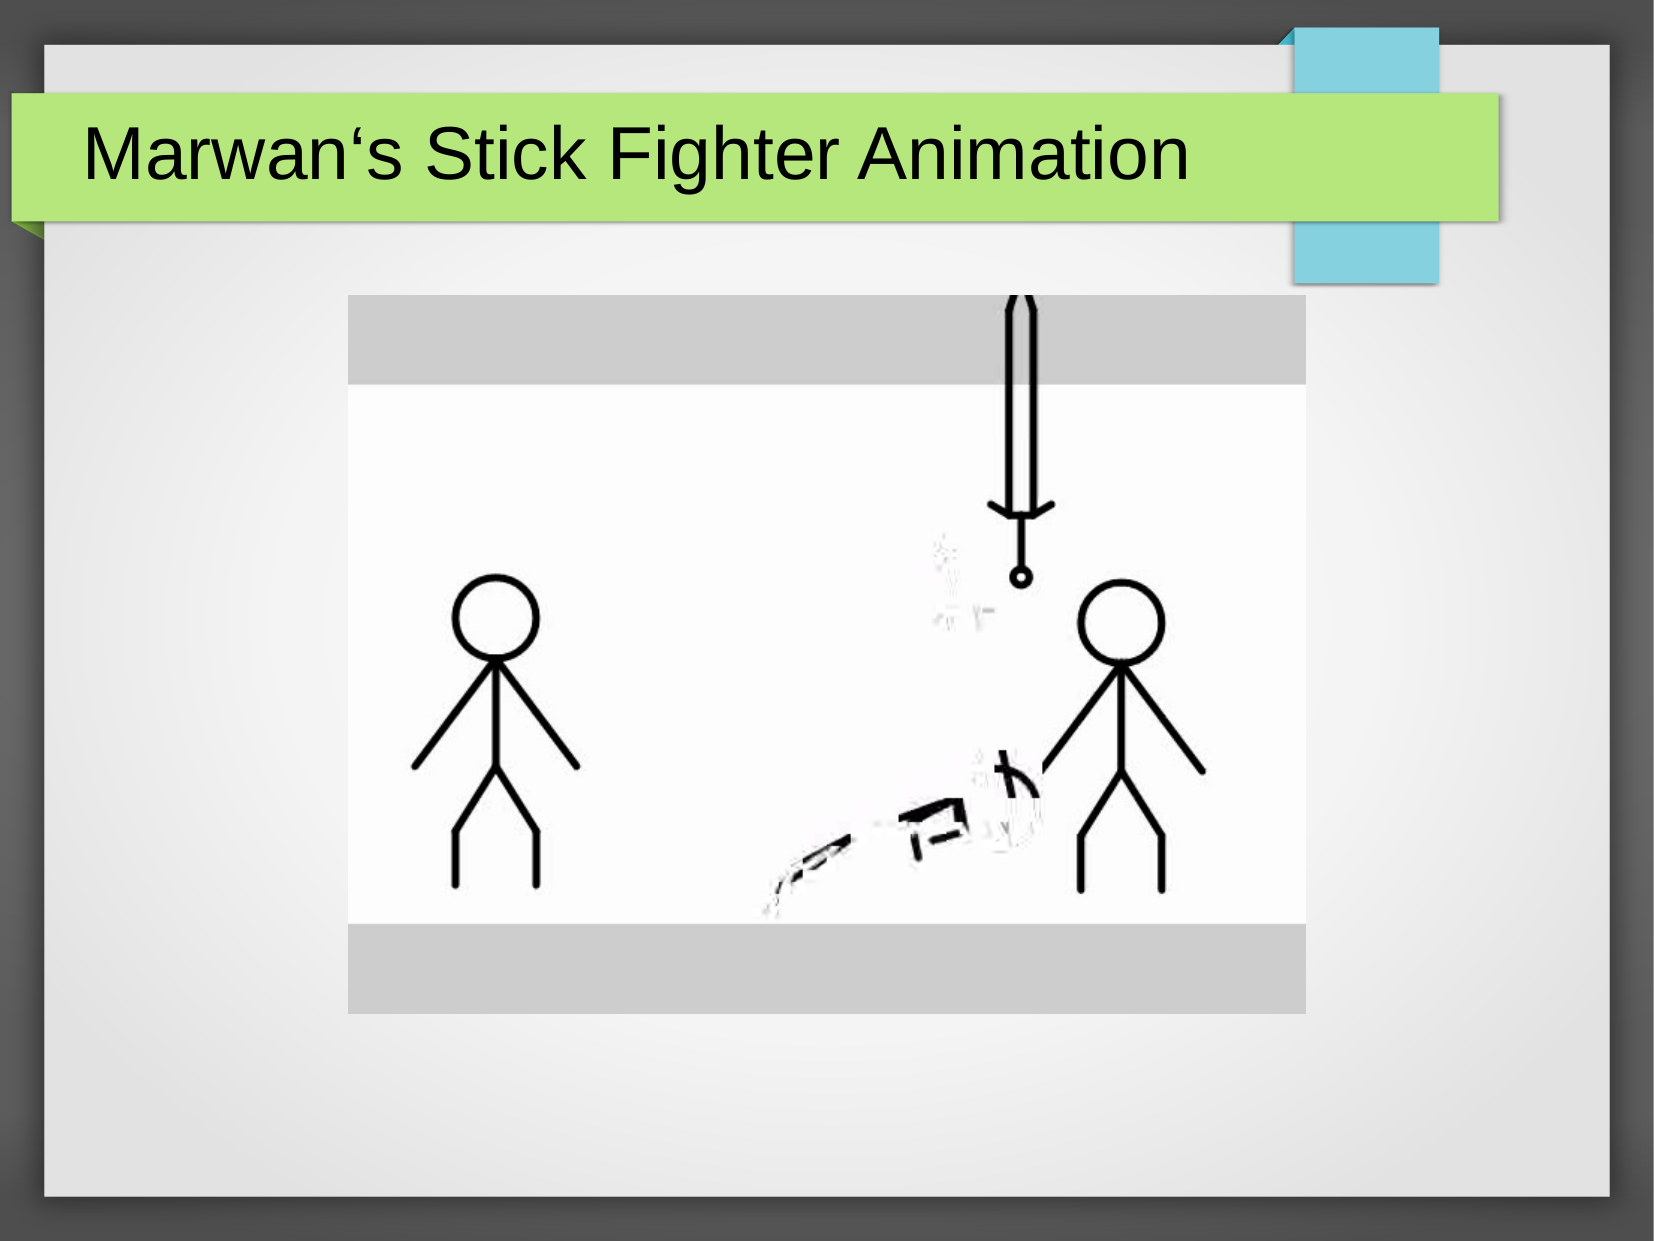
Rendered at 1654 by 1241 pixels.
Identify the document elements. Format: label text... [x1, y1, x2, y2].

title Marwan‘s Stick Fighter Animation [82, 94, 1264, 213]
picture [0, 0, 1654, 1241]
text_box [347, 295, 1307, 1015]
